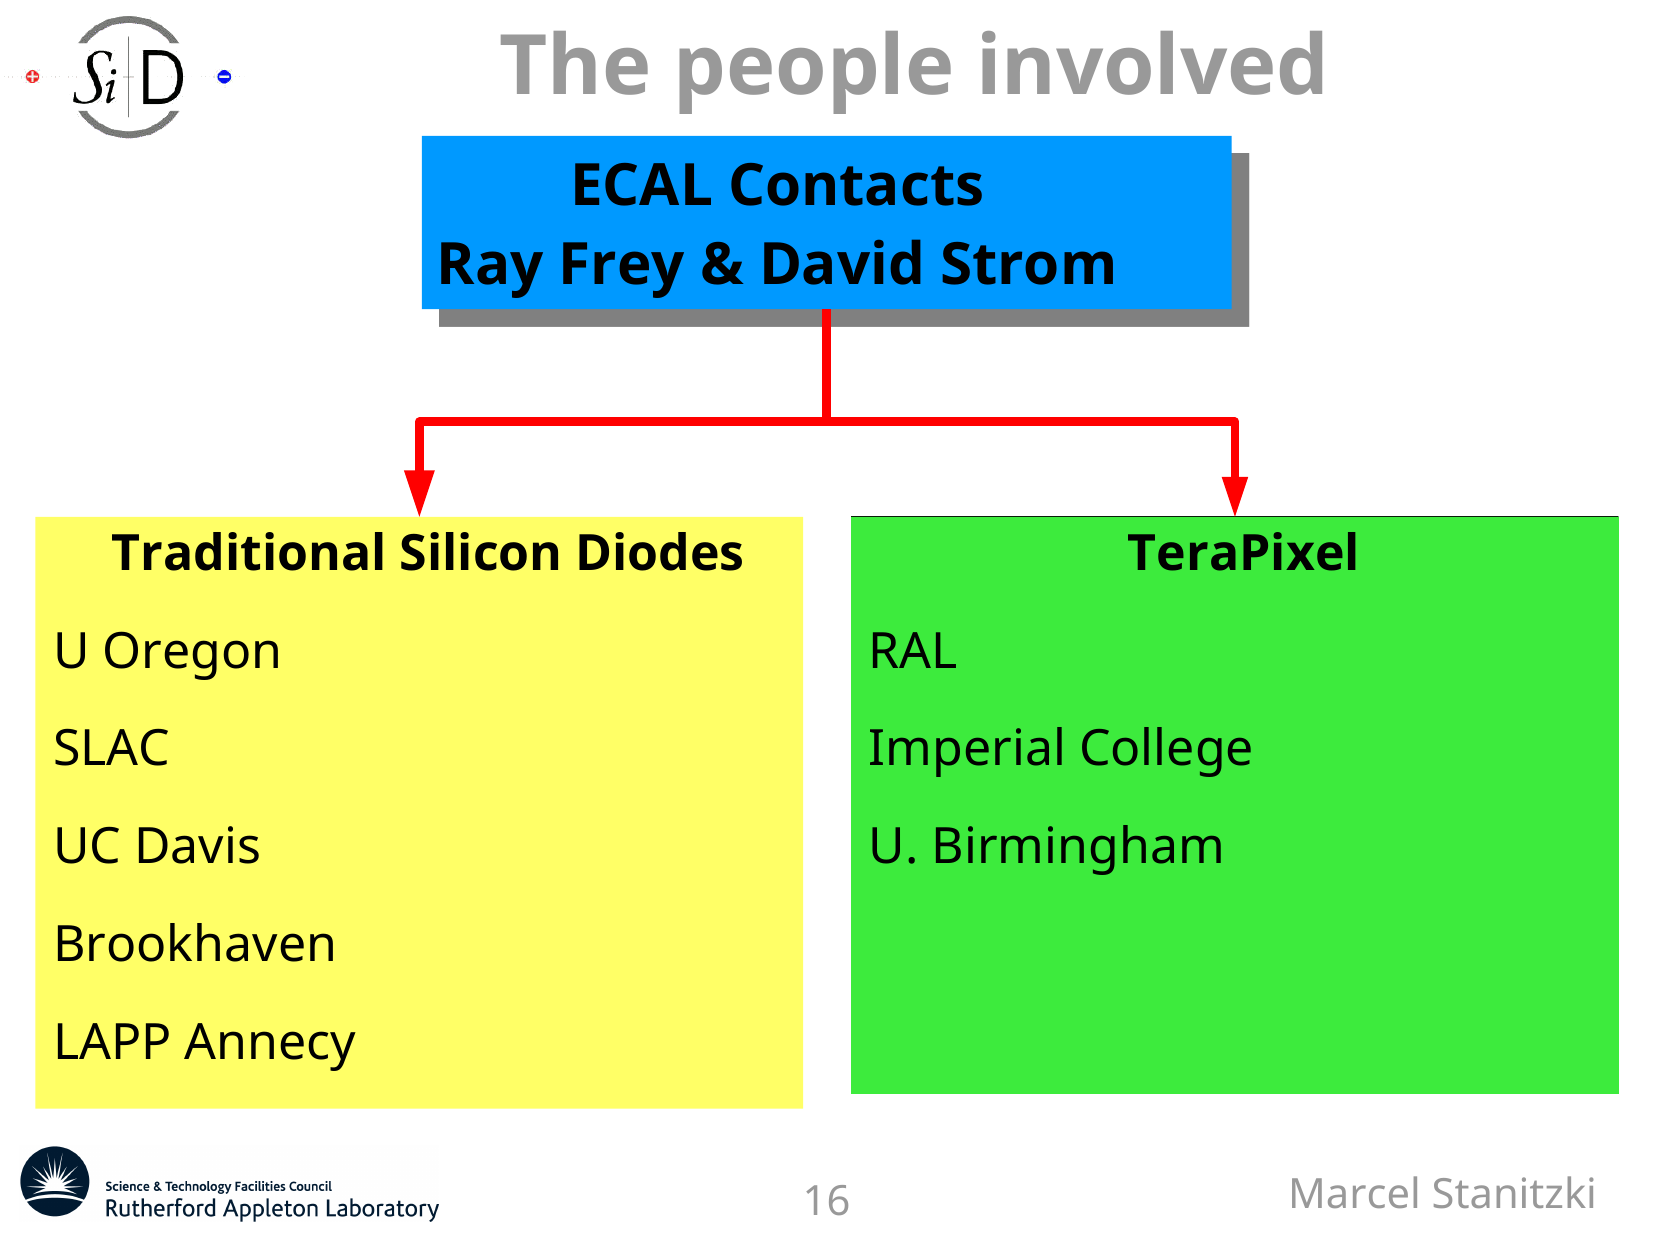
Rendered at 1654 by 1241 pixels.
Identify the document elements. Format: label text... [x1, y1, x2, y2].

list TeraPixel RAL Imperial College U. Birmingham [851, 516, 1619, 1094]
list Traditional Silicon Diodes U Oregon SLAC UC Davis Brookhaven LAPP Annecy [35, 516, 804, 1109]
title The people involved [250, 5, 1580, 119]
picture [0, 0, 256, 154]
picture [19, 1145, 439, 1222]
text_box ECAL Contacts Ray Frey & David Strom [421, 135, 1232, 293]
